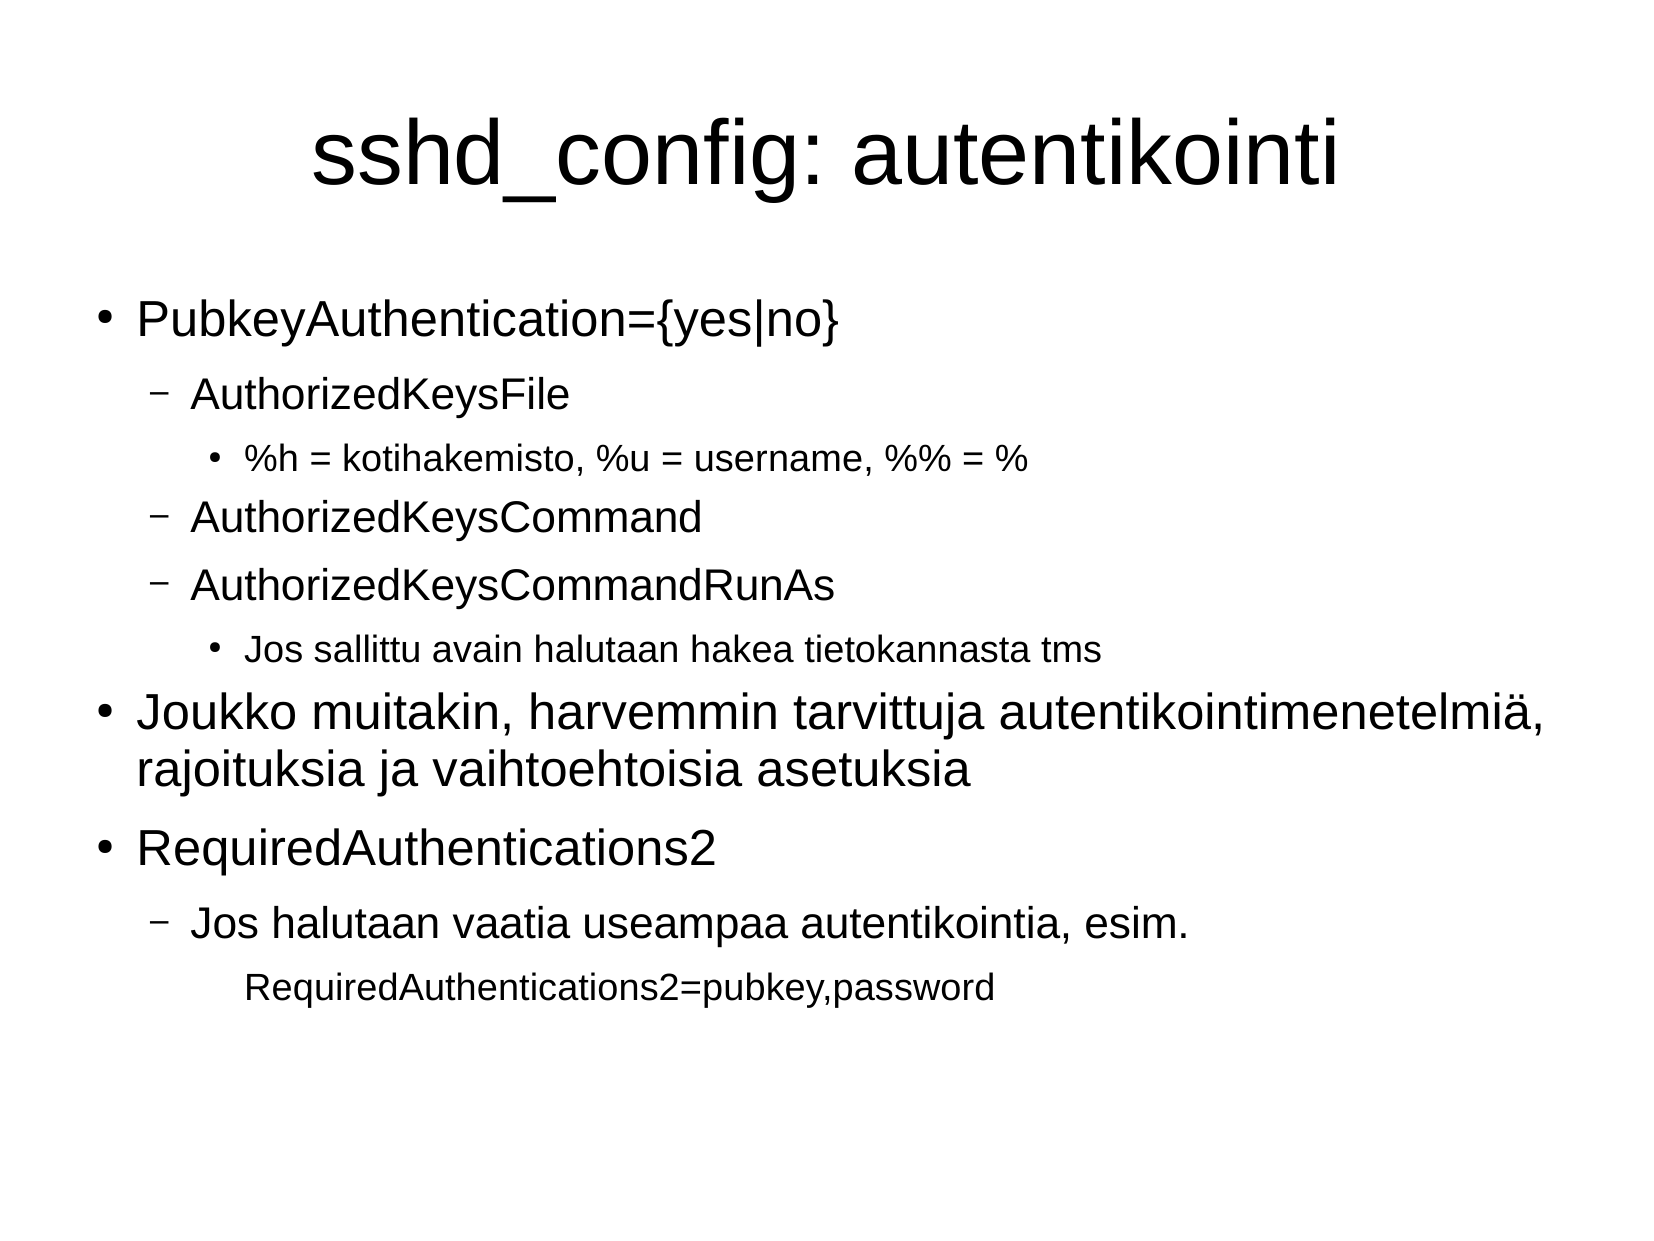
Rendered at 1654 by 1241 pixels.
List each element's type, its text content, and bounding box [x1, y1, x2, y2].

title sshd_config: autentikointi [82, 49, 1571, 257]
list PubkeyAuthentication={yes|no} AuthorizedKeysFile %h = kotihakemisto, %u = username, %% = % AuthorizedKeysCommand AuthorizedKeysCommandRunAs Jos sallittu avain halutaan hakea tietokannasta tms Joukko muitakin, harvemmin tarvittuja autentikointimenetelmiä, rajoituksia ja vaihtoehtoisia asetuksia RequiredAuthentications2 Jos halutaan vaatia useampaa autentikointia, esim. RequiredAuthentications2=pubkey,password [82, 290, 1571, 1010]
